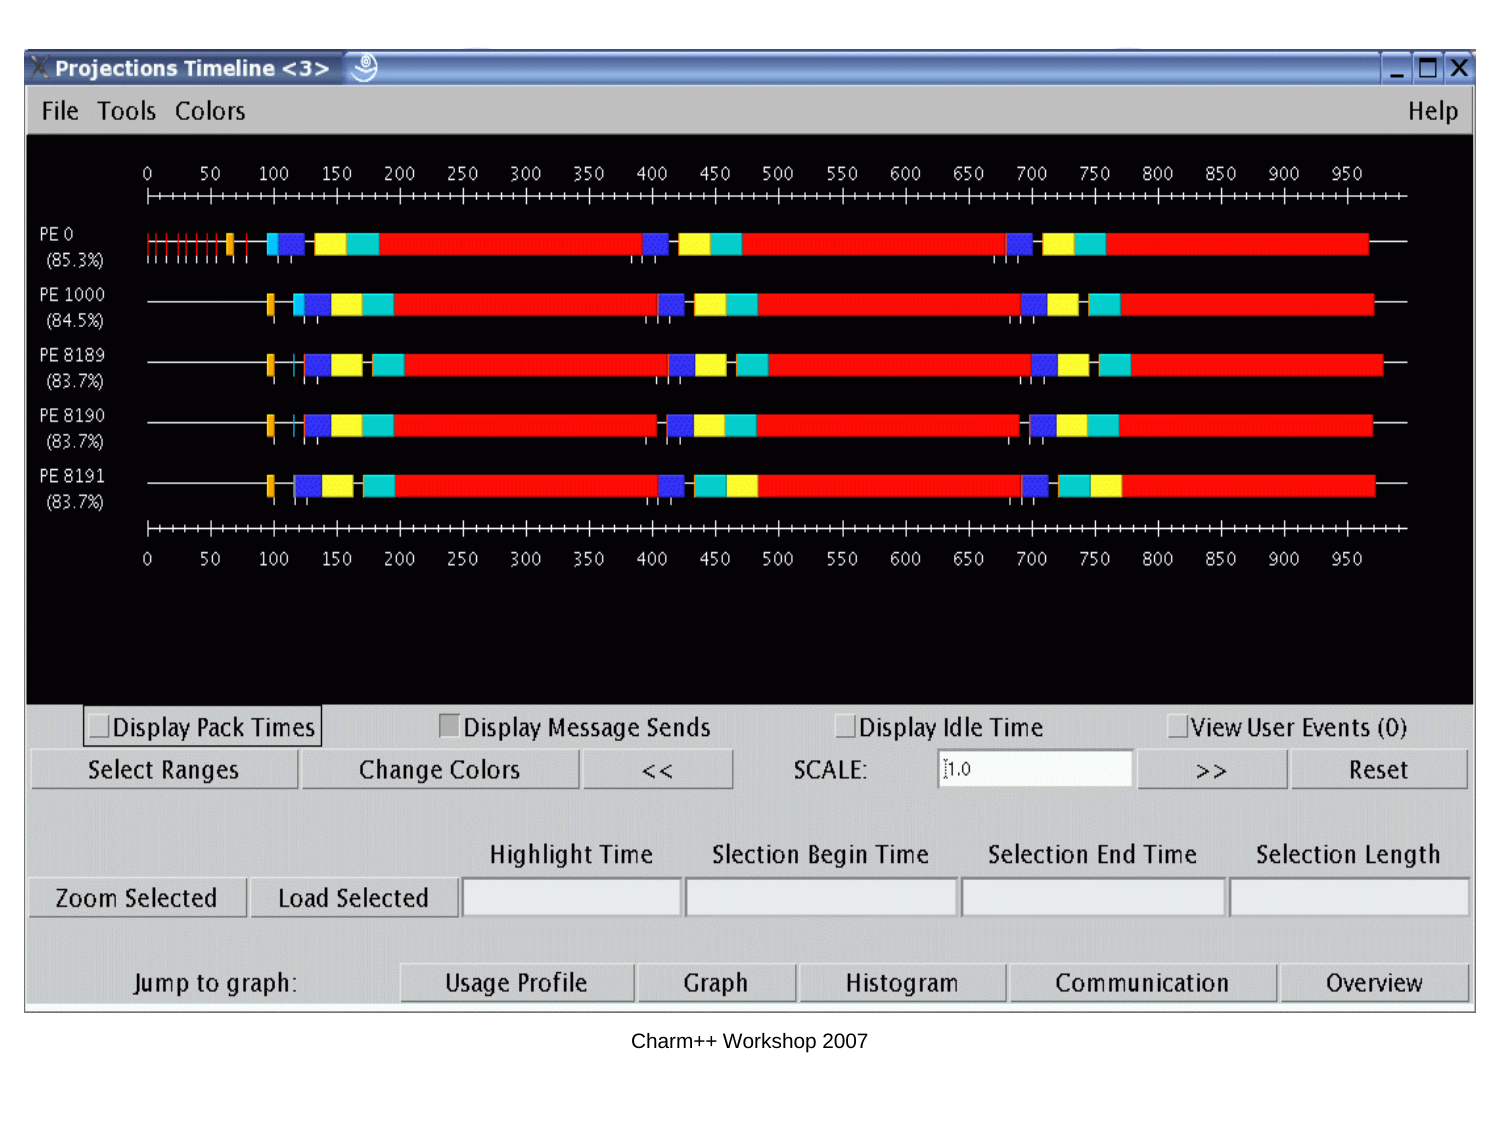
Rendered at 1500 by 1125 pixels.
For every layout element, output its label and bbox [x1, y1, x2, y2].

picture [24, 49, 1476, 1013]
